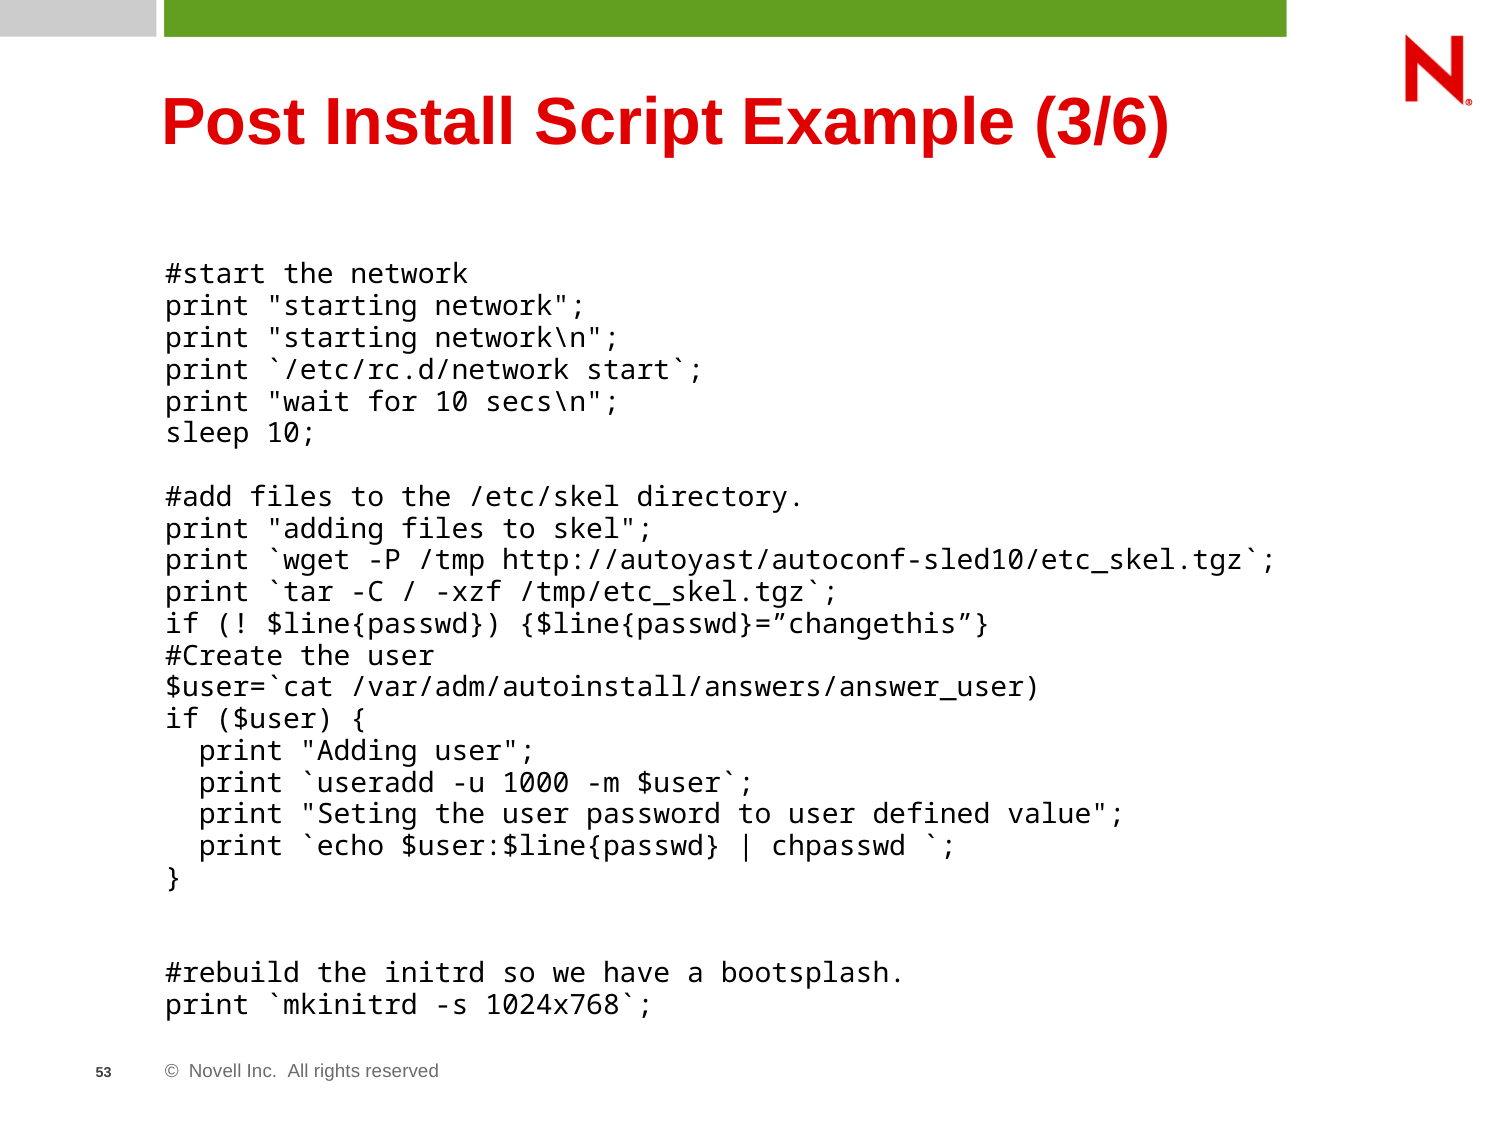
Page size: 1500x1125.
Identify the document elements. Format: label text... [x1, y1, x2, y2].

picture [1403, 32, 1473, 107]
title Post Install Script Example (3/6) [161, 41, 1383, 205]
chart [164, 262, 1430, 1026]
